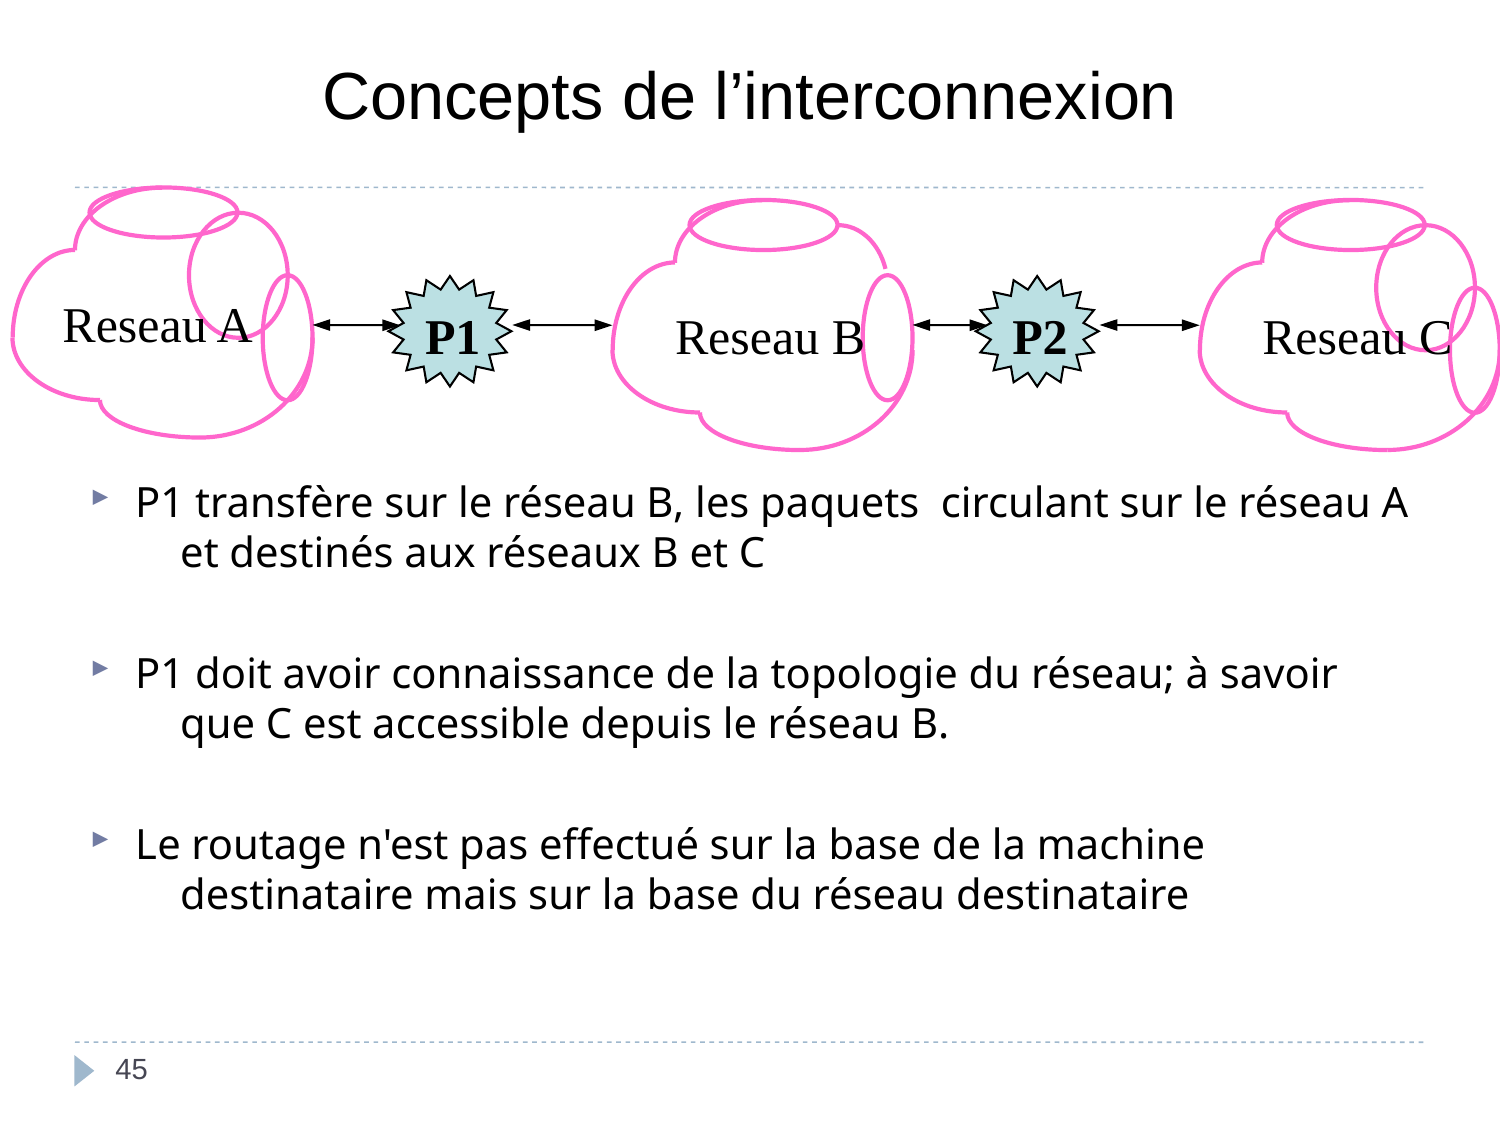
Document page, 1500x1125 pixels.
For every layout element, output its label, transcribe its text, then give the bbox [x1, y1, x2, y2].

text_box [406, 276, 494, 306]
text_box [993, 276, 1081, 305]
text_box [496, 308, 512, 354]
text_box Reseau B [660, 297, 881, 373]
list P1 transfère sur le réseau B, les paquets circulant sur le réseau A et destinés aux réseaux B et C P1 doit avoir connaissance de la topologie du réseau; à savoir que C est accessible depuis le réseau B. Le routage n'est pas effectué sur la base de la machine destinataire mais sur la base du réseau destinataire [75, 468, 1426, 958]
text_box [1083, 308, 1099, 354]
text_box [388, 307, 410, 355]
text_box Reseau C [1247, 297, 1468, 373]
text_box [406, 357, 410, 371]
text_box [975, 307, 997, 355]
text_box P1 [410, 297, 496, 373]
text_box [1012, 373, 1063, 387]
text_box Reseau A [47, 285, 268, 360]
text_box [993, 357, 997, 371]
text_box [424, 373, 476, 387]
text_box 45 [100, 1042, 426, 1103]
text_box Concepts de l’interconnexion [0, 45, 1500, 129]
text_box P2 [997, 297, 1083, 373]
